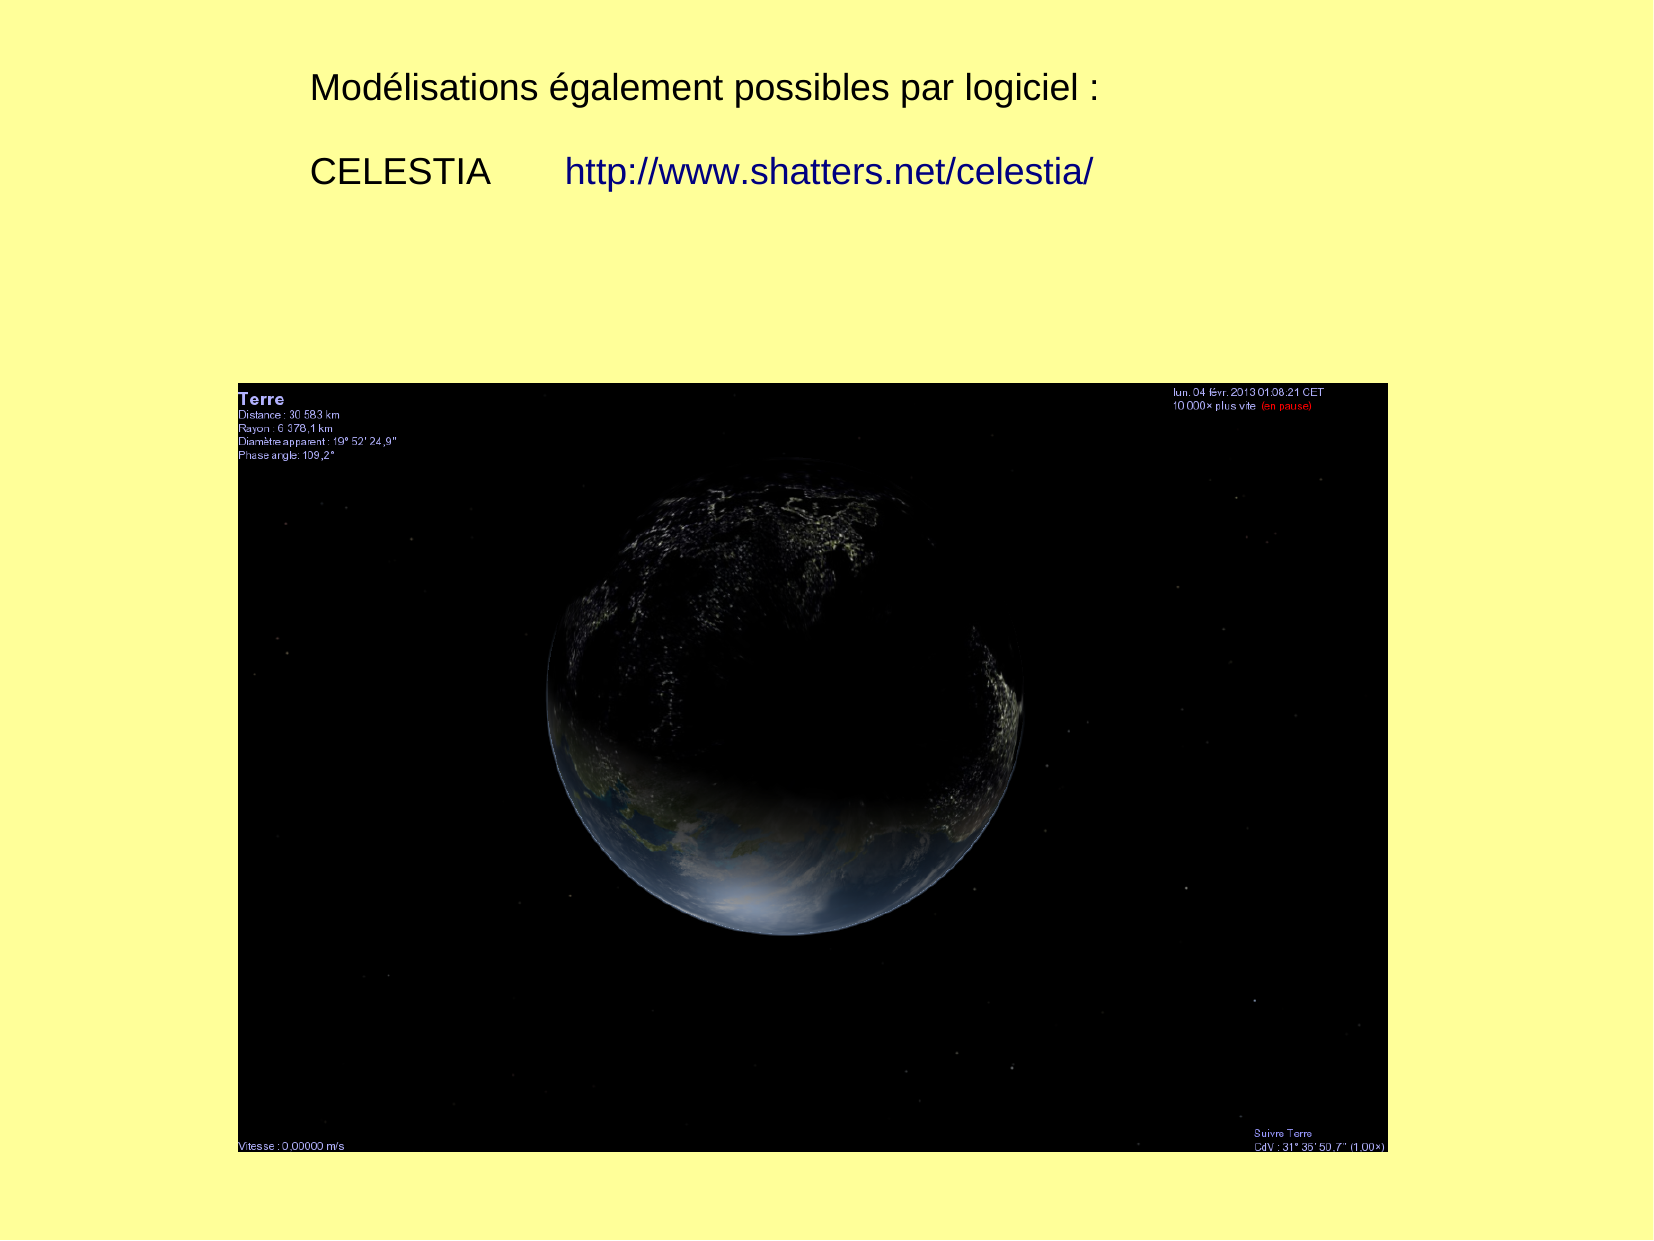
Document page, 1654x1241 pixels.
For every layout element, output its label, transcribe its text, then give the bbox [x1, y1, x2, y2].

picture [238, 383, 1388, 1152]
text_box Modélisations également possibles par logiciel : CELESTIA http://www.shatters.net/celestia/ [295, 59, 1388, 287]
